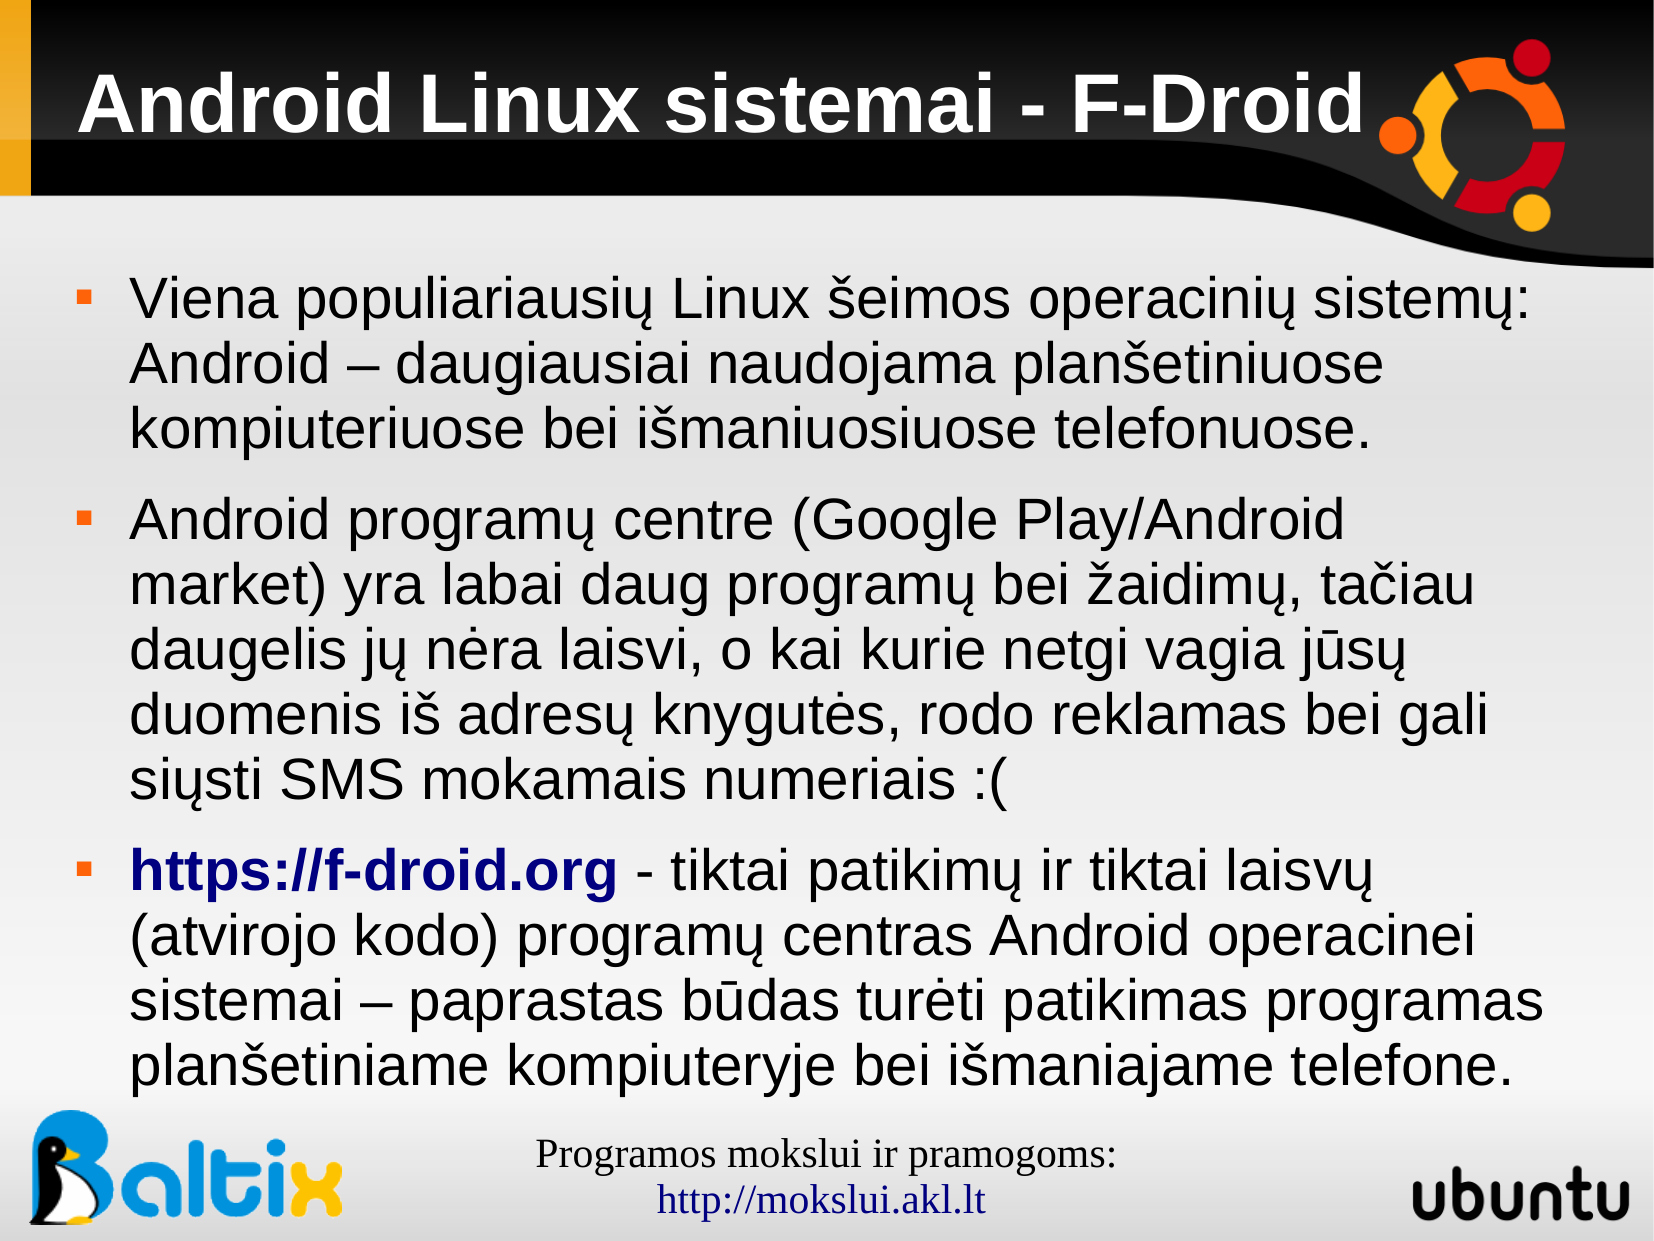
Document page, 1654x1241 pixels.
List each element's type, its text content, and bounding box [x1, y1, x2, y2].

title Android Linux sistemai - F-Droid [76, 0, 1565, 208]
list Viena populiariausių Linux šeimos operacinių sistemų: Android – daugiausiai naudojama planšetiniuose kompiuteriuose bei išmaniuosiuose telefonuose. Android programų centre (Google Play/Android market) yra labai daug programų bei žaidimų, tačiau daugelis jų nėra laisvi, o kai kurie netgi vagia jūsų duomenis iš adresų knygutės, rodo reklamas bei gali siųsti SMS mokamais numeriais :( https://f-droid.org - tiktai patikimų ir tiktai laisvų (atvirojo kodo) programų centras Android operacinei sistemai – paprastas būdas turėti patikimas programas planšetiniame kompiuteryje bei išmaniajame telefone. [59, 265, 1548, 1101]
picture [0, 0, 1654, 1241]
